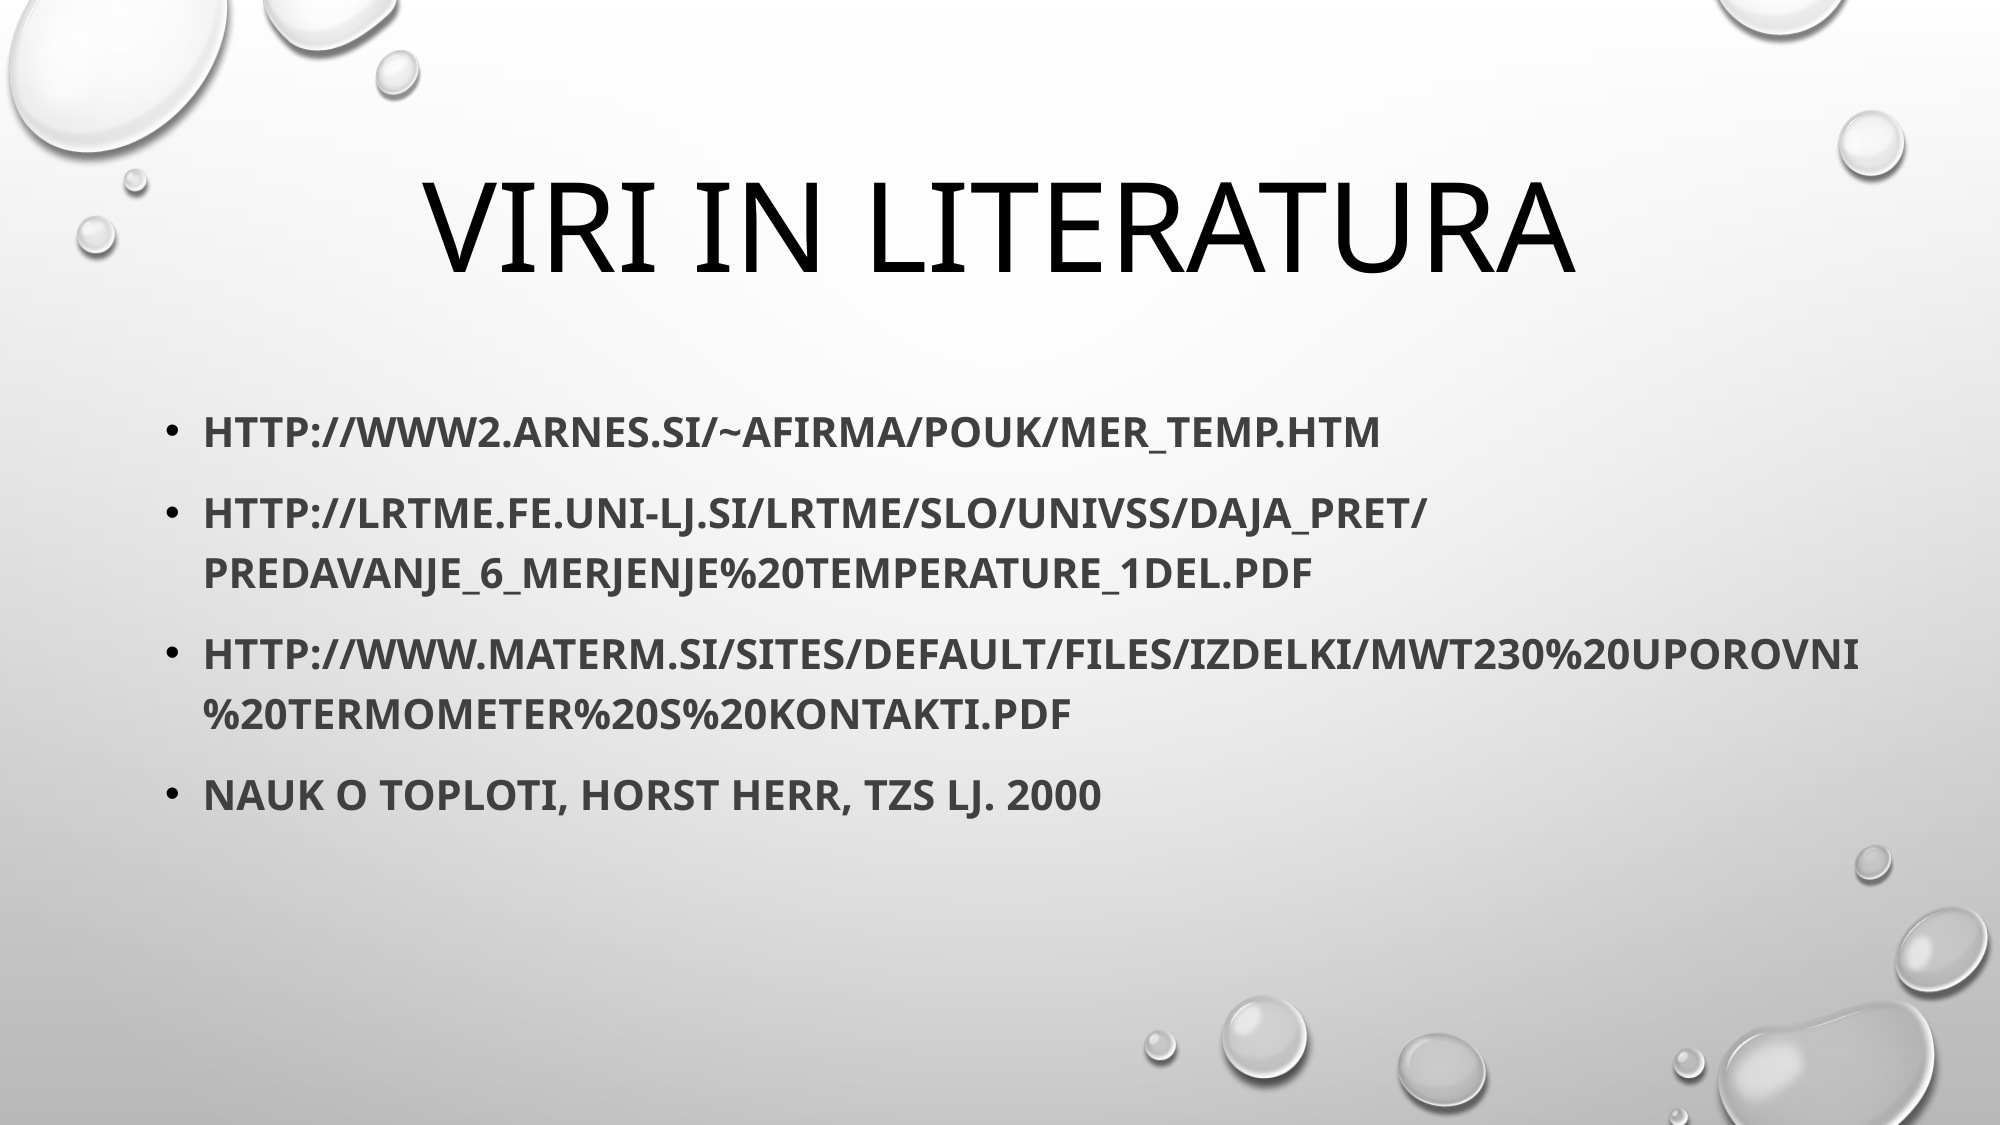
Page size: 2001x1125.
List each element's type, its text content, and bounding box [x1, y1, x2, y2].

picture [0, 0, 2000, 1125]
list http://www2.arnes.si/~afirma/pouk/mer_temp.htm http://lrtme.fe.uni-lj.si/lrtme/slo/UNIVSS/daja_pret/PREDAVANJE_6_Merjenje%20temperature_1del.pdf http://www.materm.si/sites/default/files/izdelki/MWT230%20uporovni%20termometer%20s%20kontakti.pdf Nauk o toploti, Horst Herr, tzs lj. 2000 [150, 388, 1912, 950]
title VIRI in literatura [150, 101, 1850, 364]
